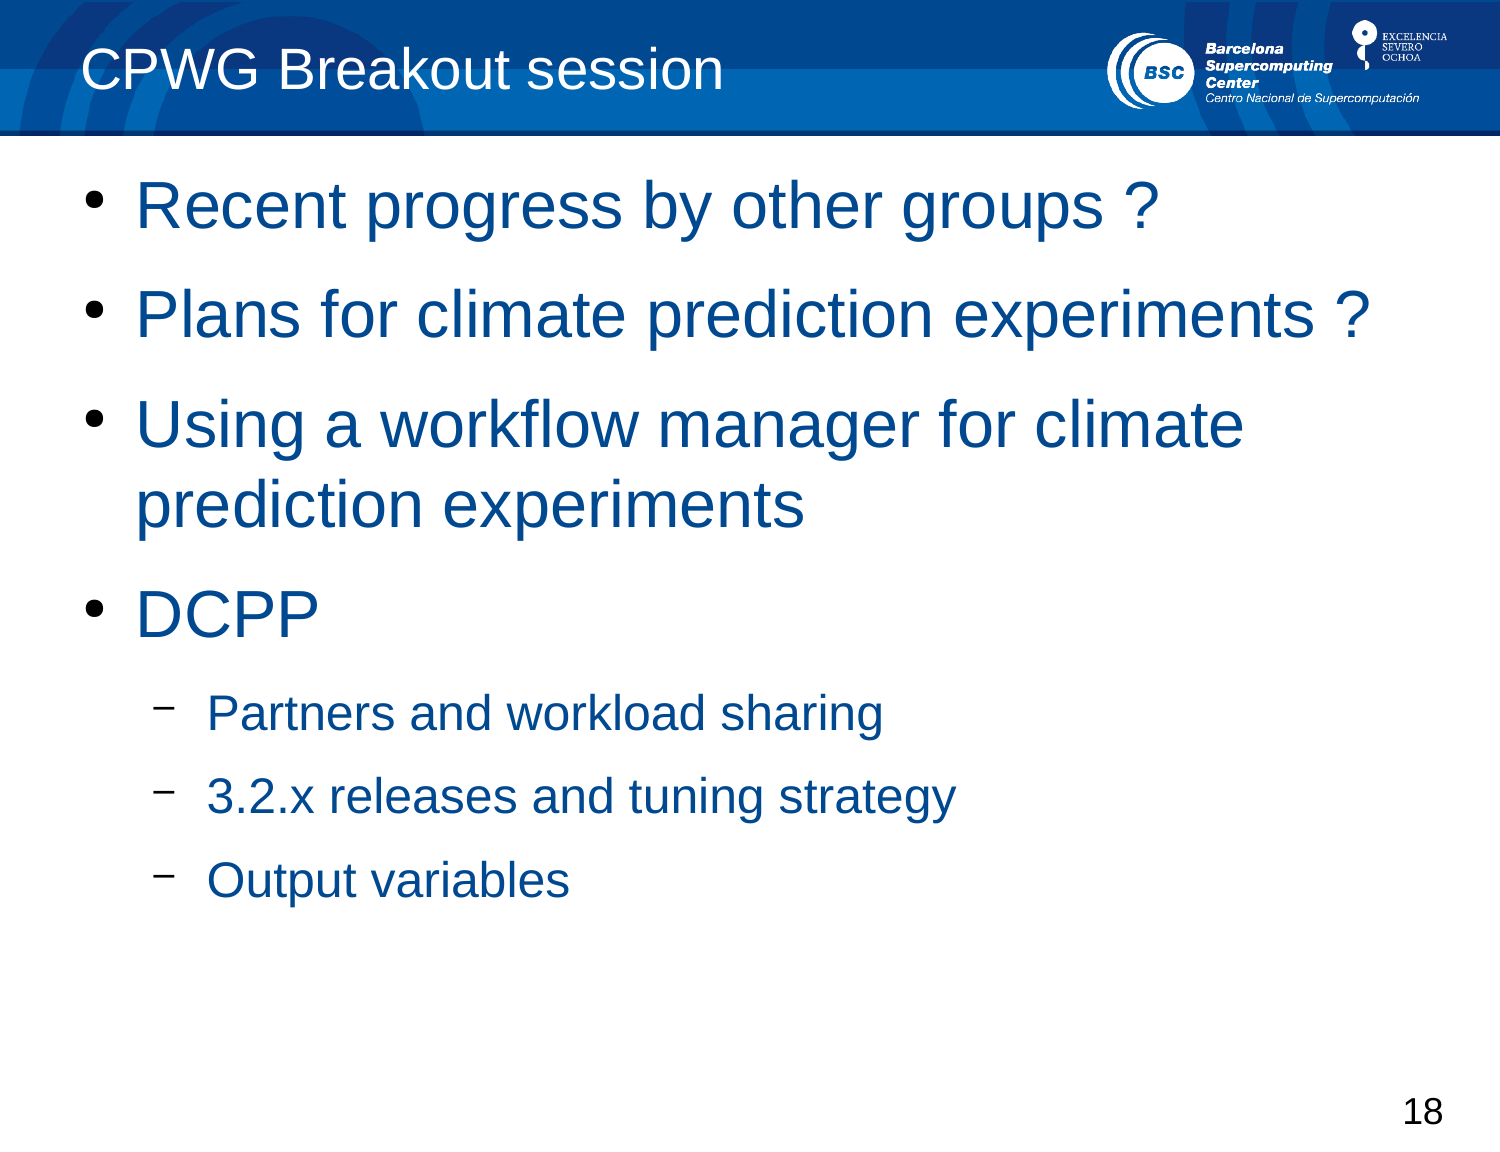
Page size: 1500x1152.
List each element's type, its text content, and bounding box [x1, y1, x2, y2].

picture [0, 0, 1500, 136]
title CPWG Breakout session [65, 23, 1081, 139]
list Recent progress by other groups ? Plans for climate prediction experiments ? Using a workflow manager for climate prediction experiments DCPP Partners and workload sharing 3.2.x releases and tuning strategy Output variables [64, 161, 1432, 1068]
